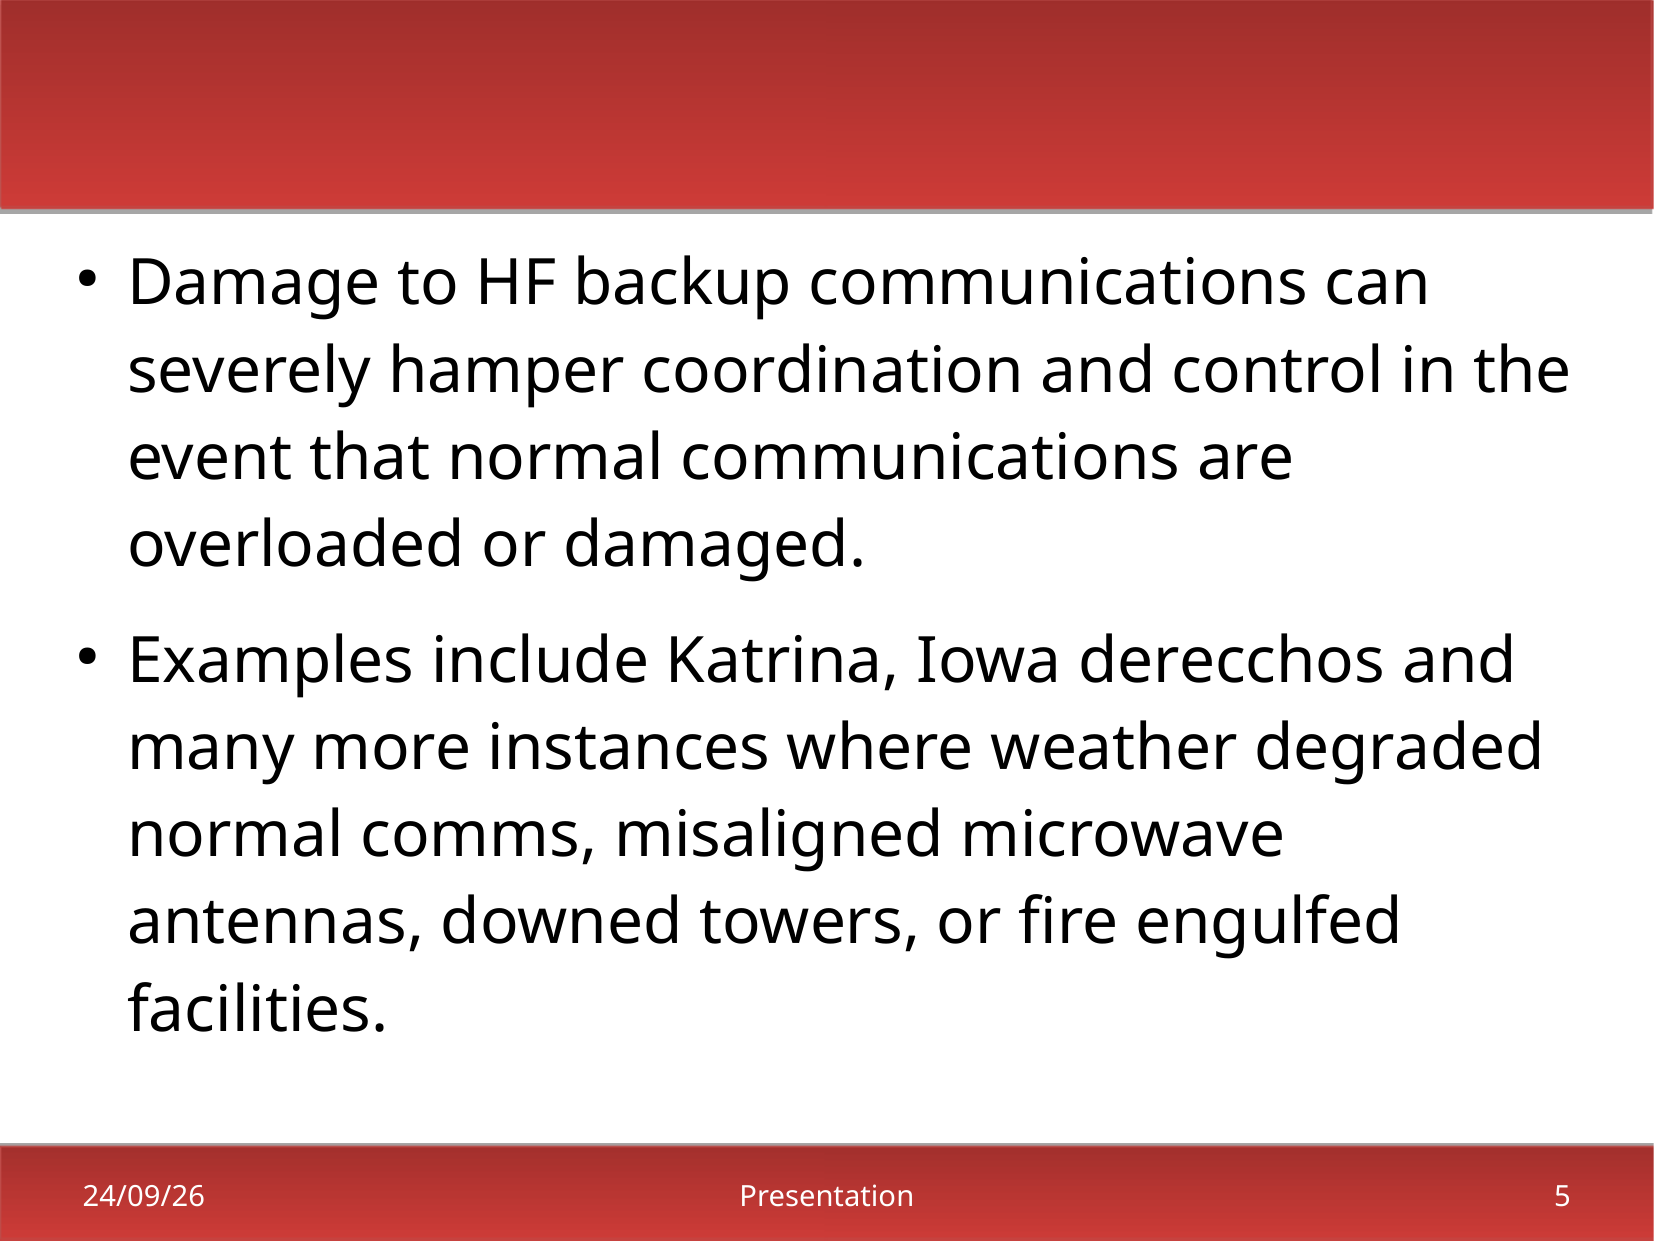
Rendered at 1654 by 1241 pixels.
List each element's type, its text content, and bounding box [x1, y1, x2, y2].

picture [0, 1143, 1654, 1241]
picture [0, 0, 1654, 214]
list Damage to HF backup communications can severely hamper coordination and control in the event that normal communications are overloaded or damaged. Examples include Katrina, Iowa derecchos and many more instances where weather degraded normal comms, misaligned microwave antennas, downed towers, or fire engulfed facilities. [59, 236, 1595, 1055]
